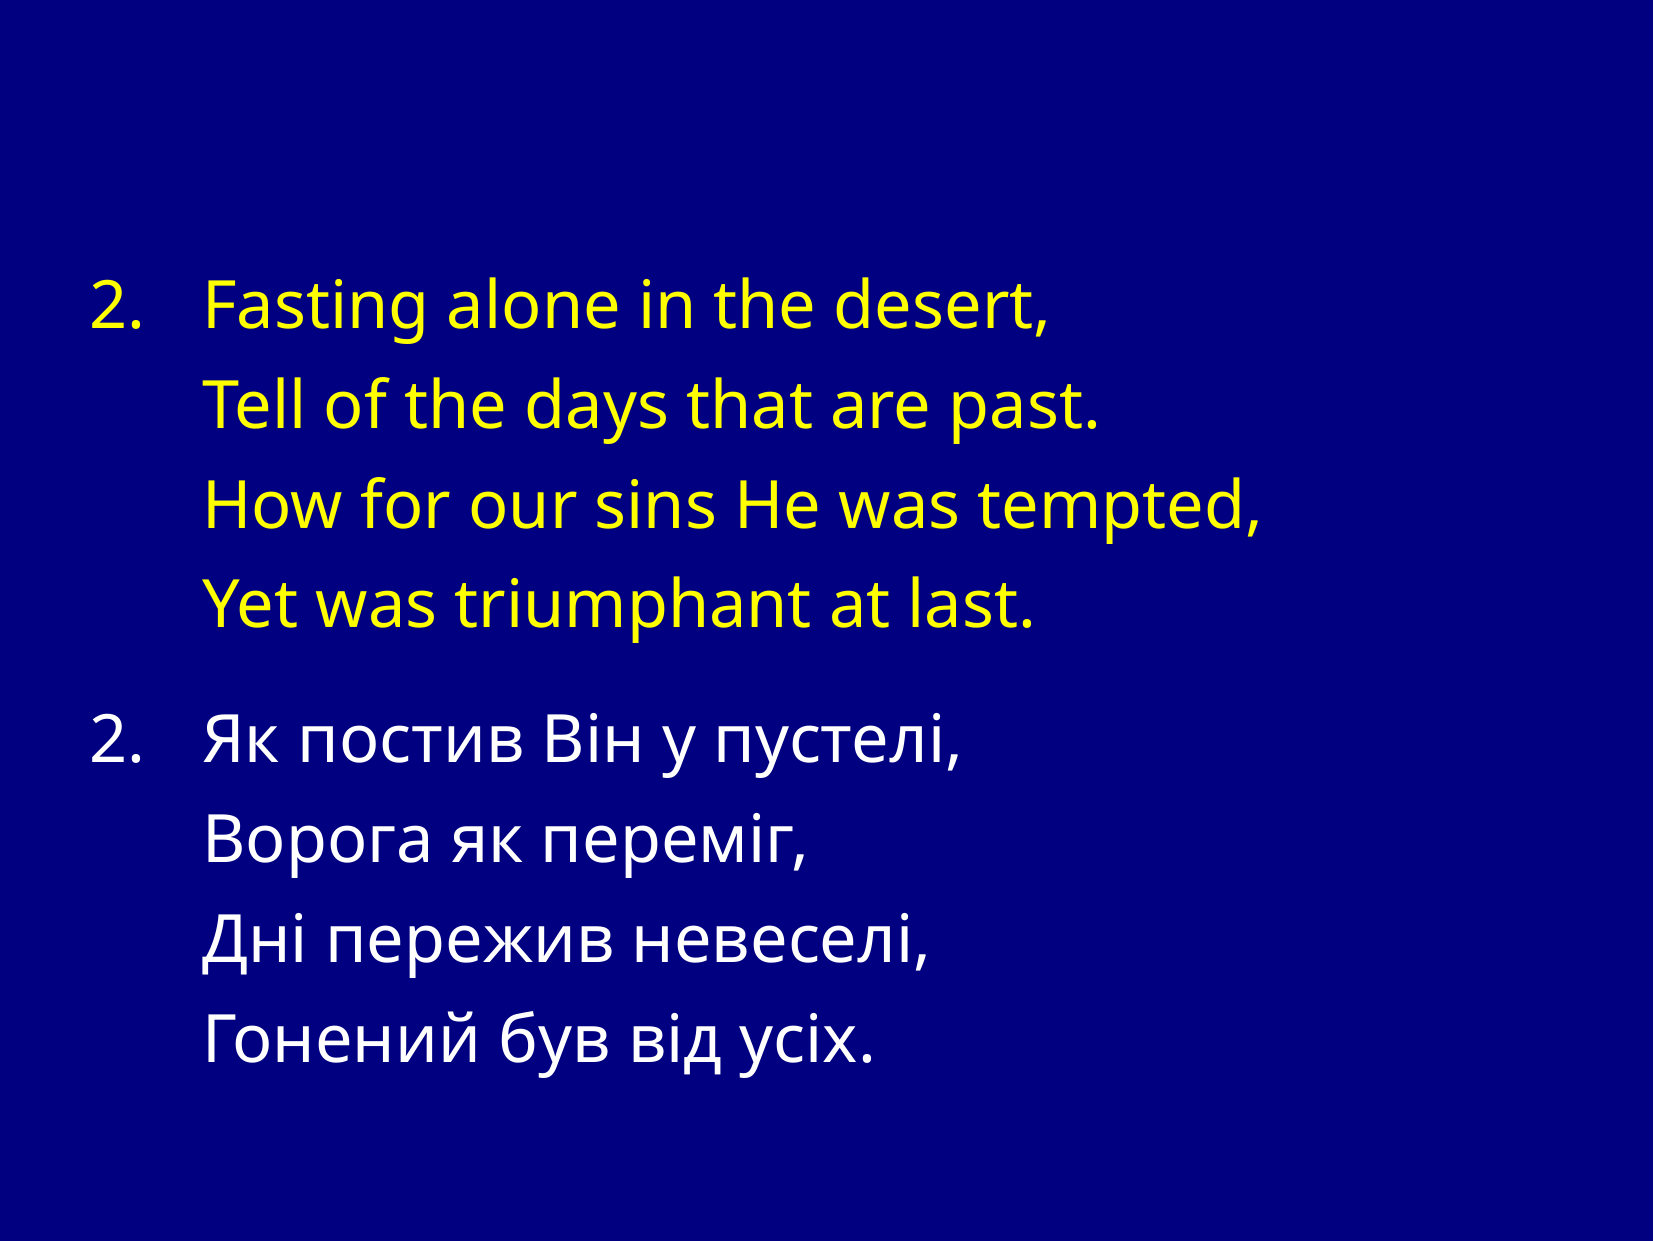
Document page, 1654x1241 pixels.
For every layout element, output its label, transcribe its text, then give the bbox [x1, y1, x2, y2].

text_box 2. Fasting alone in the desert, Tell of the days that are past. How for our sins He was tempted, Yet was triumphant at last. [75, 150, 1576, 638]
text_box 2. Як постив Він у пустелі, Ворога як переміг, Дні пережив невеселі, Гонений був від усіх. [75, 675, 1576, 1163]
